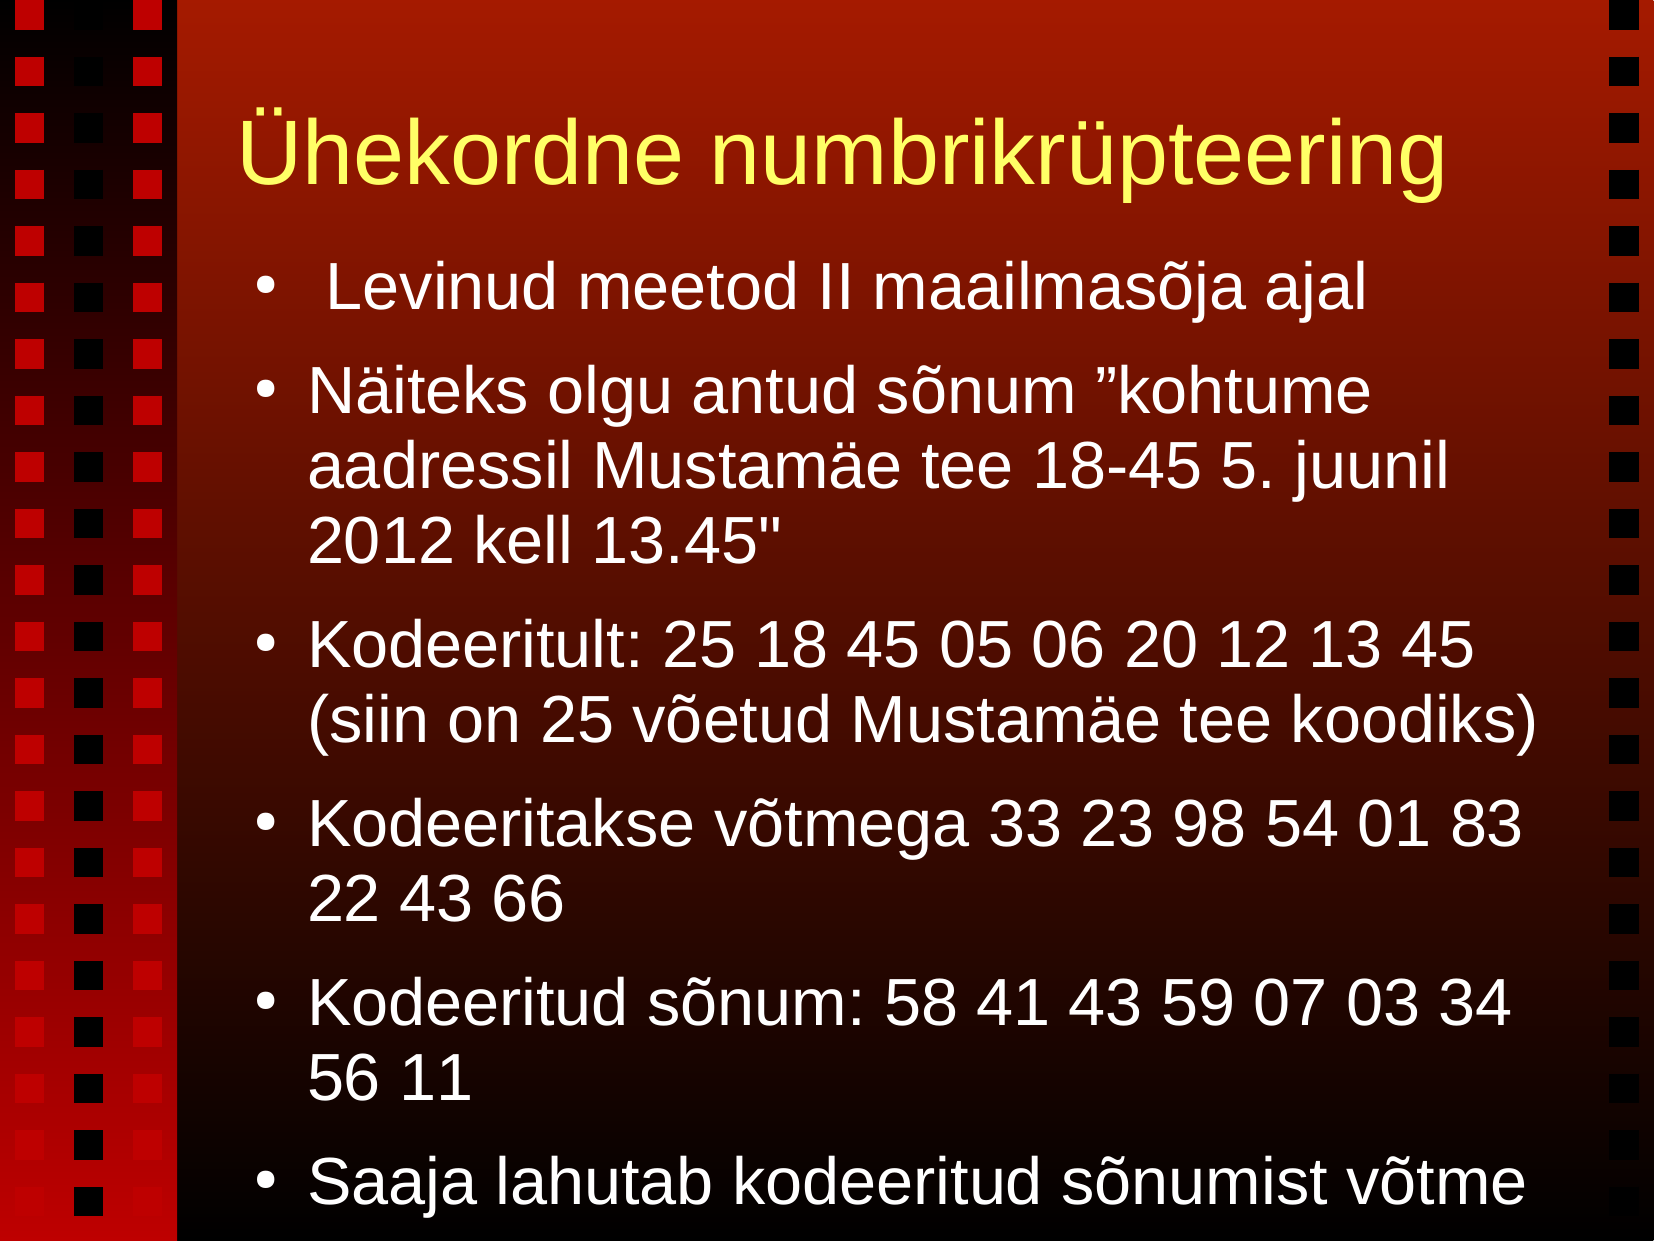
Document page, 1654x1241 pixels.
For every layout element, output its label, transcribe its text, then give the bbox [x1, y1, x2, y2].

title Ühekordne numbrikrüpteering [236, 49, 1571, 248]
list Levinud meetod II maailmasõja ajal Näiteks olgu antud sõnum ”kohtume aadressil Mustamäe tee 18-45 5. juunil 2012 kell 13.45" Kodeeritult: 25 18 45 05 06 20 12 13 45 (siin on 25 võetud Mustamäe tee koodiks) Kodeeritakse võtmega 33 23 98 54 01 83 22 43 66 Kodeeritud sõnum: 58 41 43 59 07 03 34 56 11 Saaja lahutab kodeeritud sõnumist võtme [236, 248, 1571, 1219]
